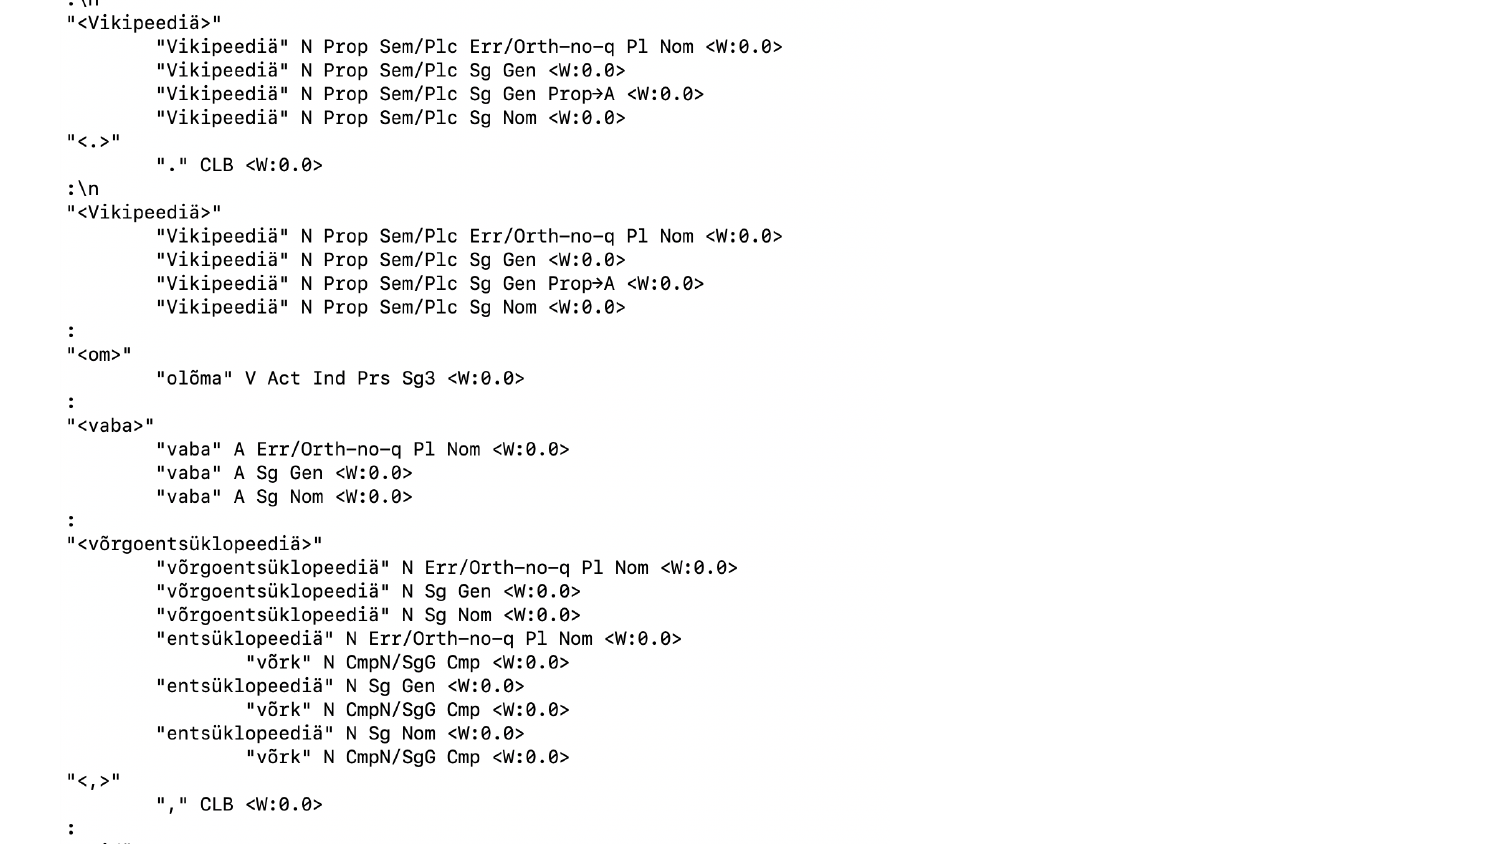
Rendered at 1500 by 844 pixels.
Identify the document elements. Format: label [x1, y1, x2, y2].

picture [60, 0, 890, 844]
